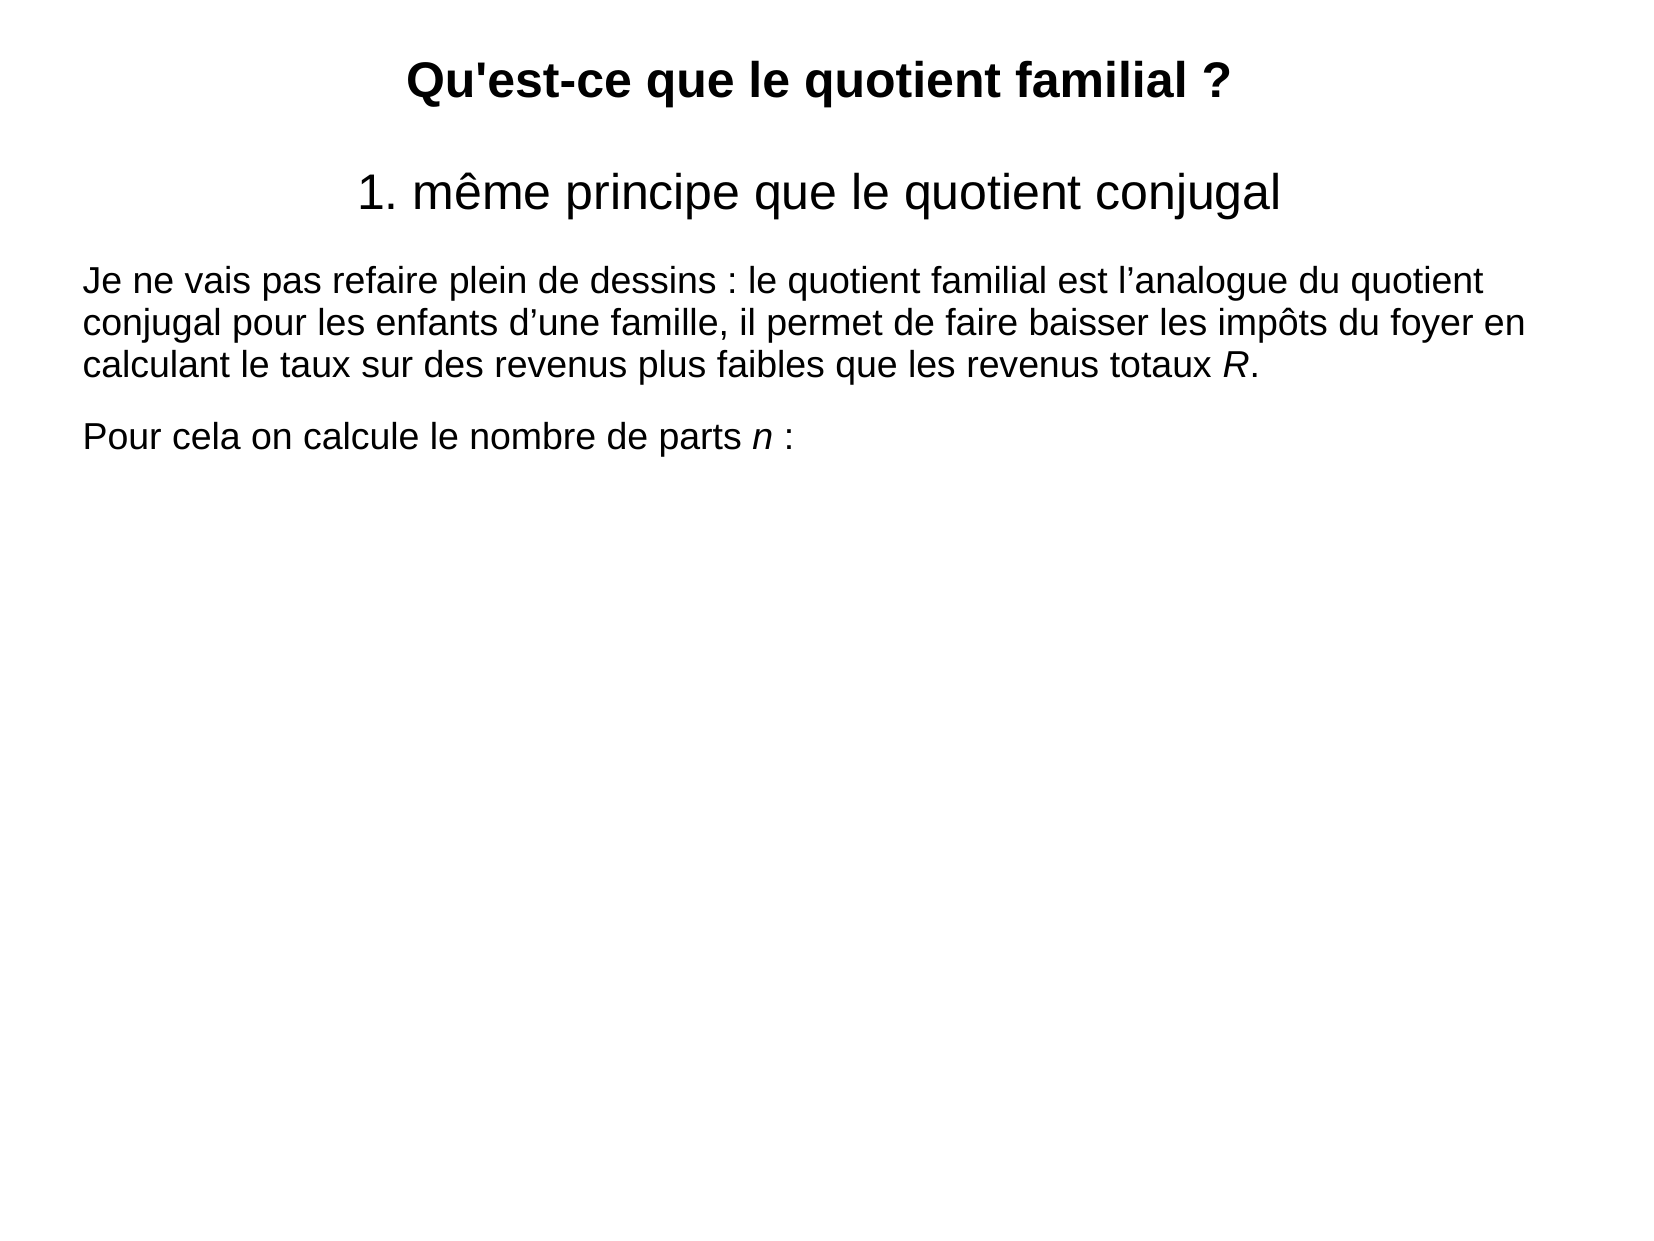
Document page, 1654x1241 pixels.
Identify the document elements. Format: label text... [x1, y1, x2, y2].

text_box Qu'est-ce que le quotient familial ? 1. même principe que le quotient conjugal [315, 45, 1324, 229]
list Je ne vais pas refaire plein de dessins : le quotient familial est l’analogue du quotient conjugal pour les enfants d’une famille, il permet de faire baisser les impôts du foyer en calculant le taux sur des revenus plus faibles que les revenus totaux R. Pour cela on calcule le nombre de parts n : [11, 259, 1607, 1241]
